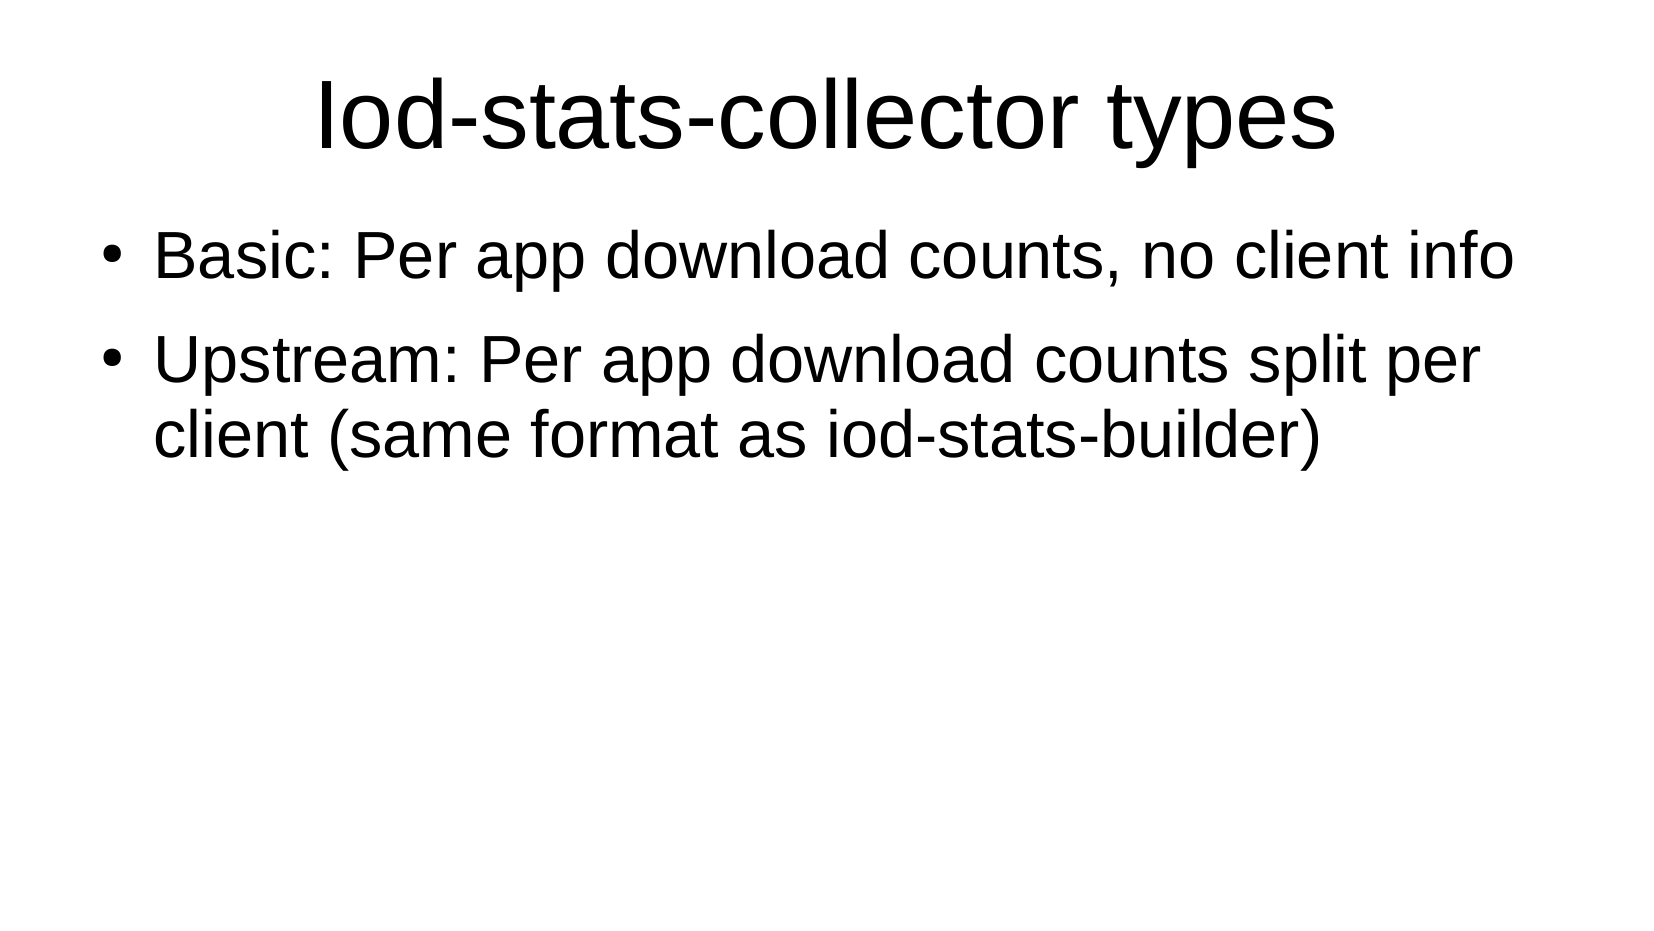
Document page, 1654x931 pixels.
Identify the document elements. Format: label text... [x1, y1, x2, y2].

title Iod-stats-collector types [82, 37, 1571, 193]
list Basic: Per app download counts, no client info Upstream: Per app download counts split per client (same format as iod-stats-builder) [82, 217, 1571, 758]
